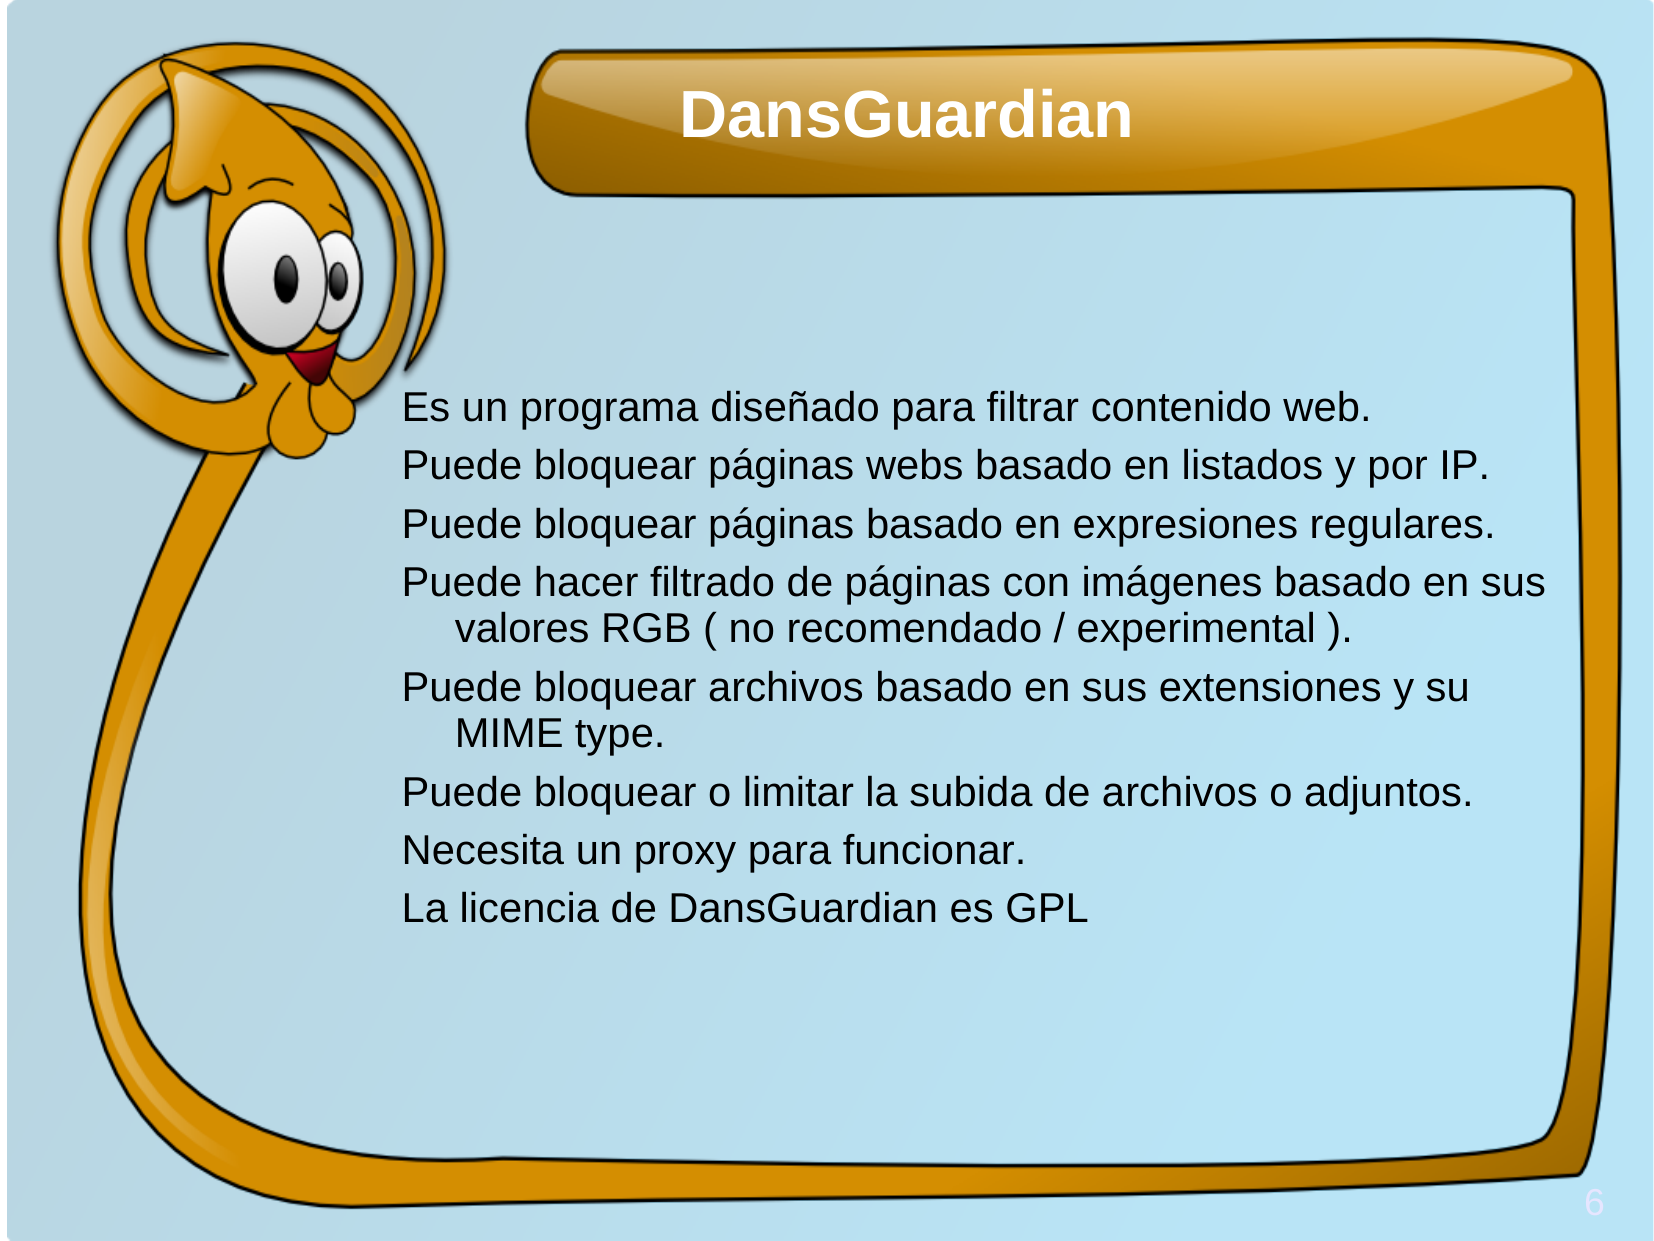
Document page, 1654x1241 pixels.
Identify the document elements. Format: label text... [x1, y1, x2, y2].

picture [7, 0, 1654, 1241]
list Es un programa diseñado para filtrar contenido web. Puede bloquear páginas webs basado en listados y por IP. Puede bloquear páginas basado en expresiones regulares. Puede hacer filtrado de páginas con imágenes basado en sus valores RGB ( no recomendado / experimental ). Puede bloquear archivos basado en sus extensiones y su MIME type. Puede bloquear o limitar la subida de archivos o adjuntos. Necesita un proxy para funcionar. La licencia de DansGuardian es GPL [383, 383, 1565, 1241]
title DansGuardian [679, 59, 1447, 170]
